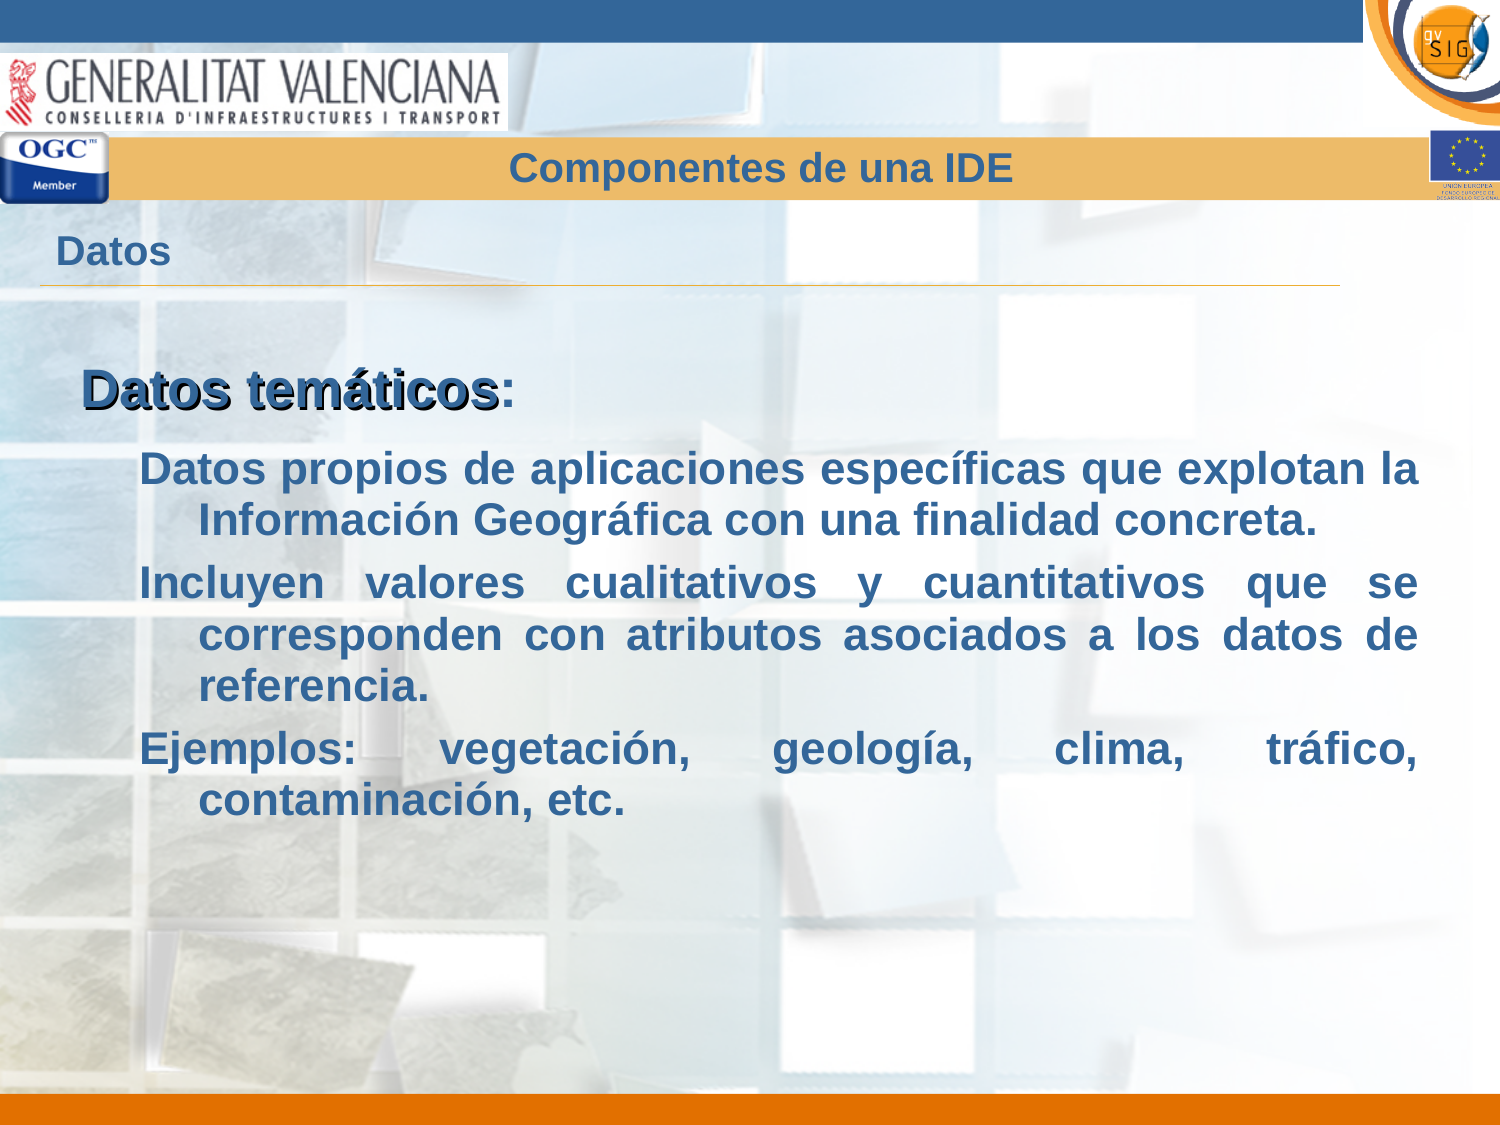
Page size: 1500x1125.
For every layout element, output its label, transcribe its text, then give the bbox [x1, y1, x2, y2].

picture [0, 53, 508, 131]
picture [0, 132, 109, 204]
text_box Datos temáticos: Datos propios de aplicaciones específicas que explotan la Información Geográfica con una finalidad concreta. Incluyen valores cualitativos y cuantitativos que se corresponden con atributos asociados a los datos de referencia. Ejemplos: vegetación, geología, clima, tráfico, contaminación, etc. [80, 328, 1420, 1061]
text_box Componentes de una IDE [145, 146, 1389, 202]
text_box Datos [40, 222, 1196, 286]
picture [1429, 129, 1500, 200]
picture [1363, 0, 1500, 127]
